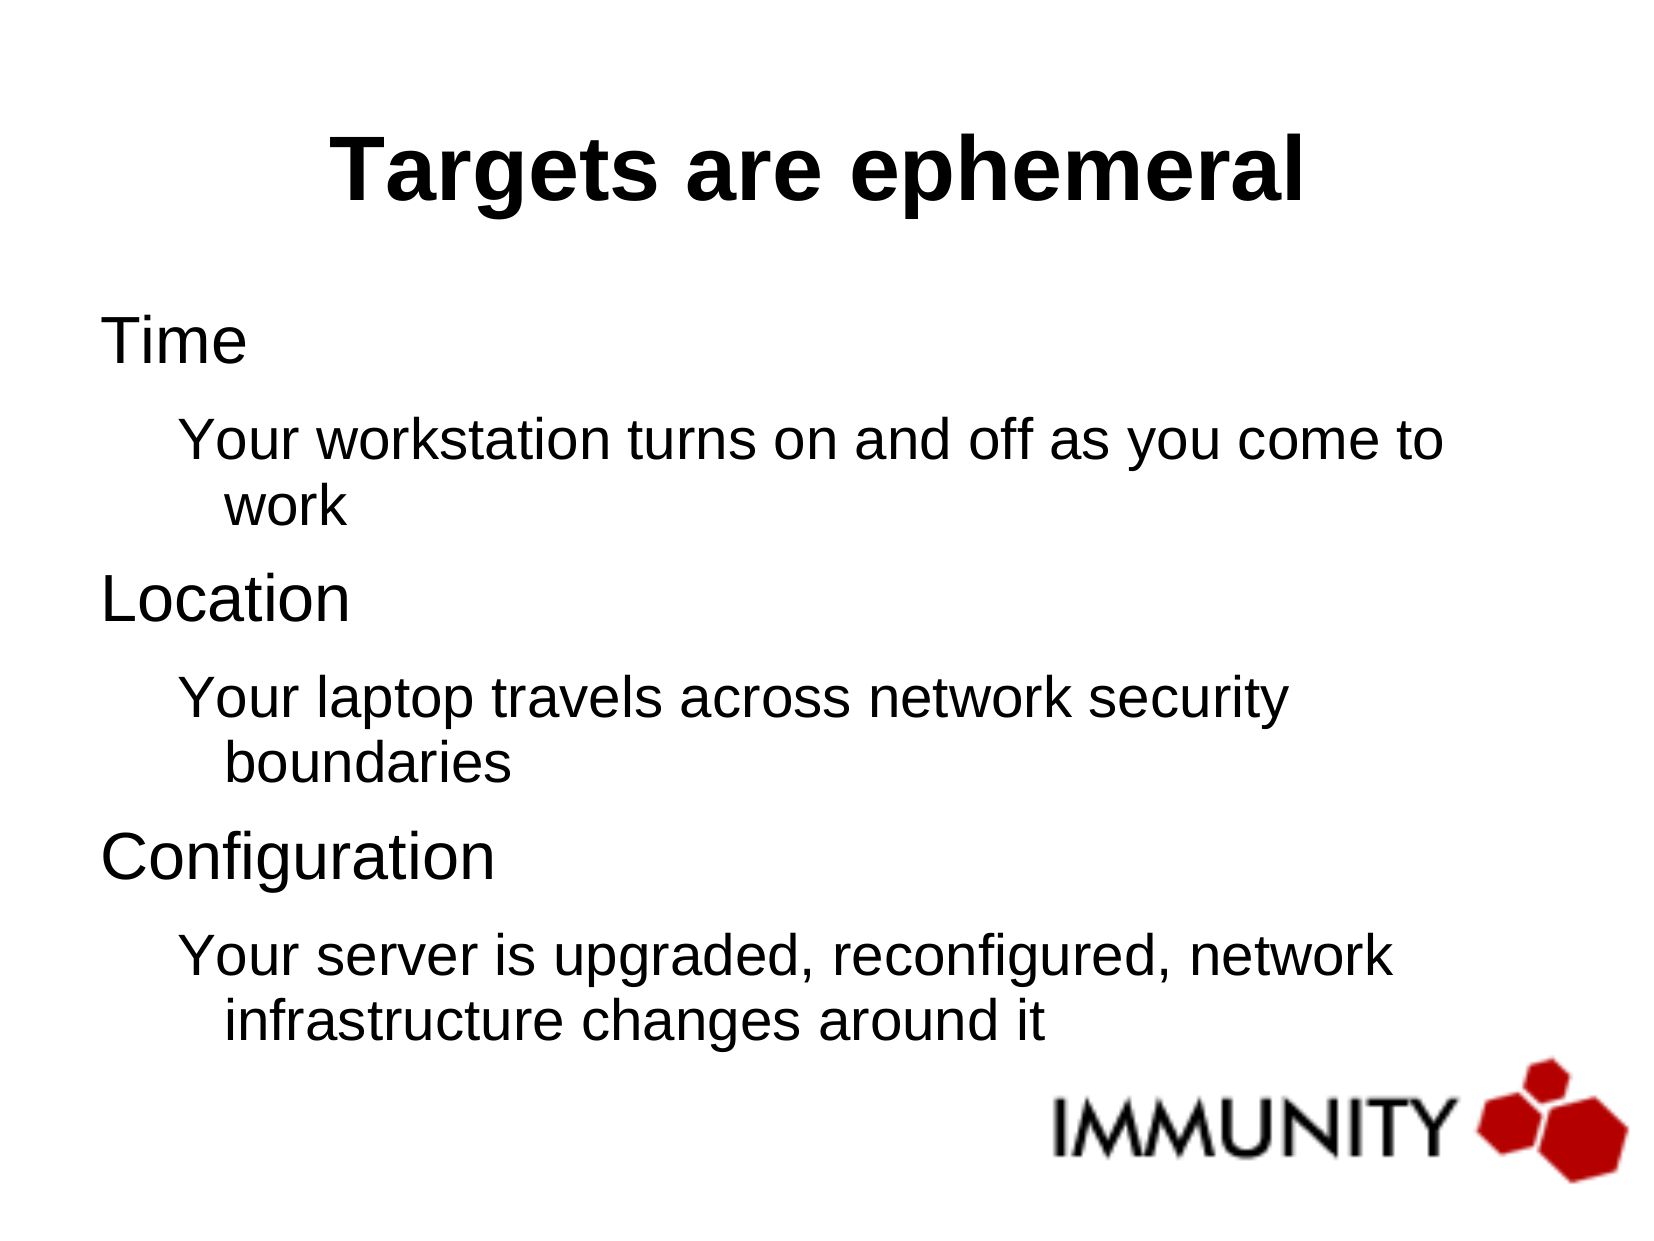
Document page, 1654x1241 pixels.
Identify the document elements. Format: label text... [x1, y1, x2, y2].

list Time Your workstation turns on and off as you come to work Location Your laptop travels across network security boundaries Configuration Your server is upgraded, reconfigured, network infrastructure changes around it [82, 302, 1571, 1153]
picture [1006, 1017, 1654, 1241]
title Targets are ephemeral [75, 72, 1564, 265]
